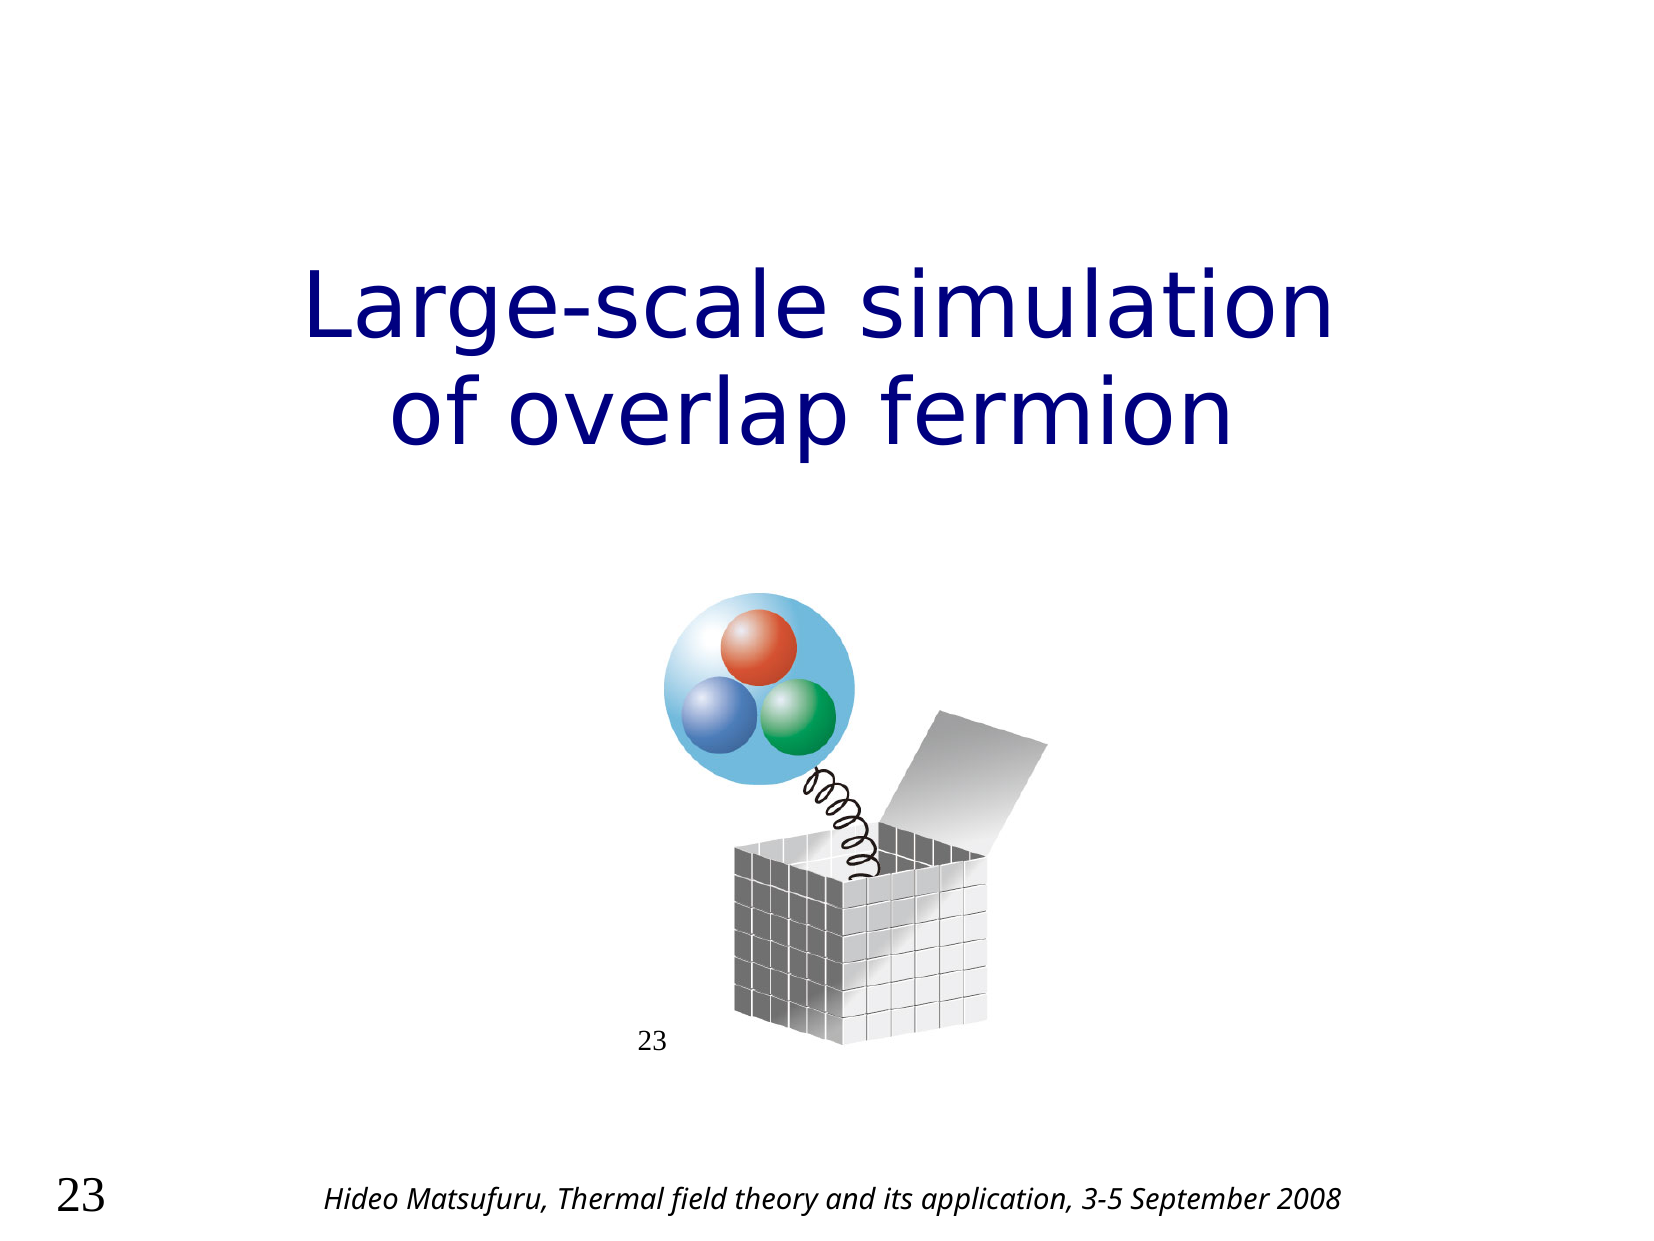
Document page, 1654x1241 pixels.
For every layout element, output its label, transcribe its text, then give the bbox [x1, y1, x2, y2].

text_box Large-scale simulation of overlap fermion [301, 252, 1339, 467]
picture [649, 575, 1063, 1063]
